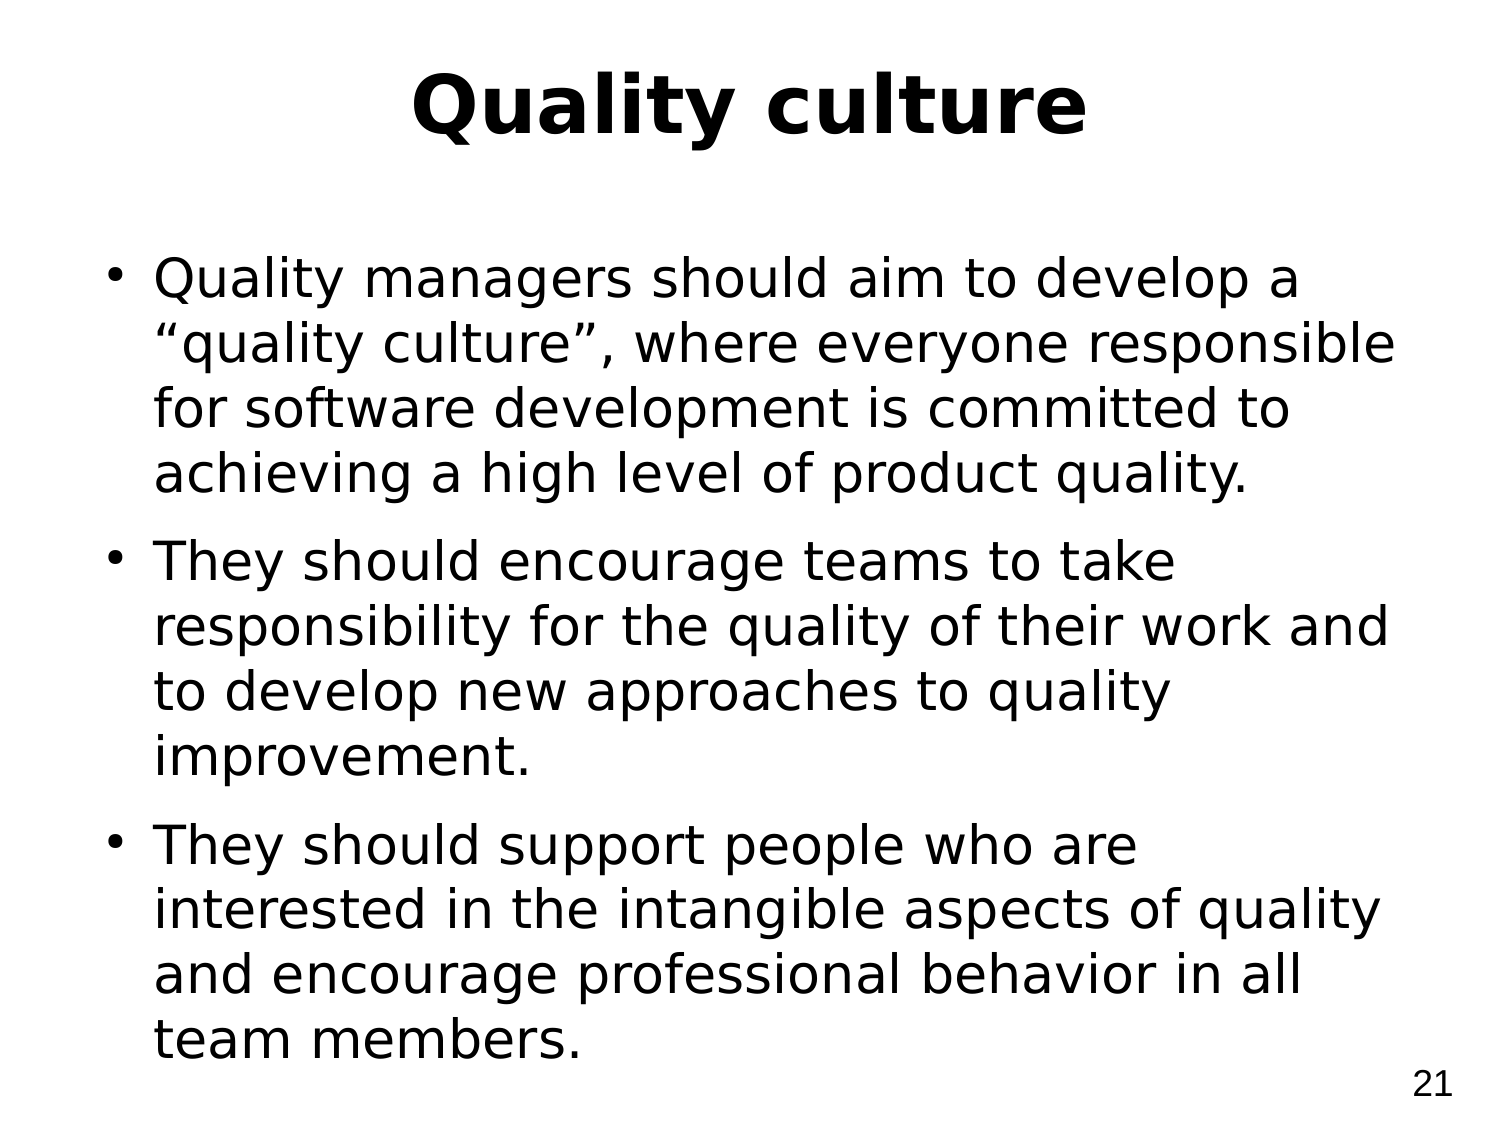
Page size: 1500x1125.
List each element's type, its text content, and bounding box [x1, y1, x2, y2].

list Quality managers should aim to develop a “quality culture”, where everyone responsible for software development is committed to achieving a high level of product quality. They should encourage teams to take responsibility for the quality of their work and to develop new approaches to quality improvement. They should support people who are interested in the intangible aspects of quality and encourage professional behavior in all team members. [75, 236, 1425, 1093]
title Quality culture [75, 44, 1425, 177]
